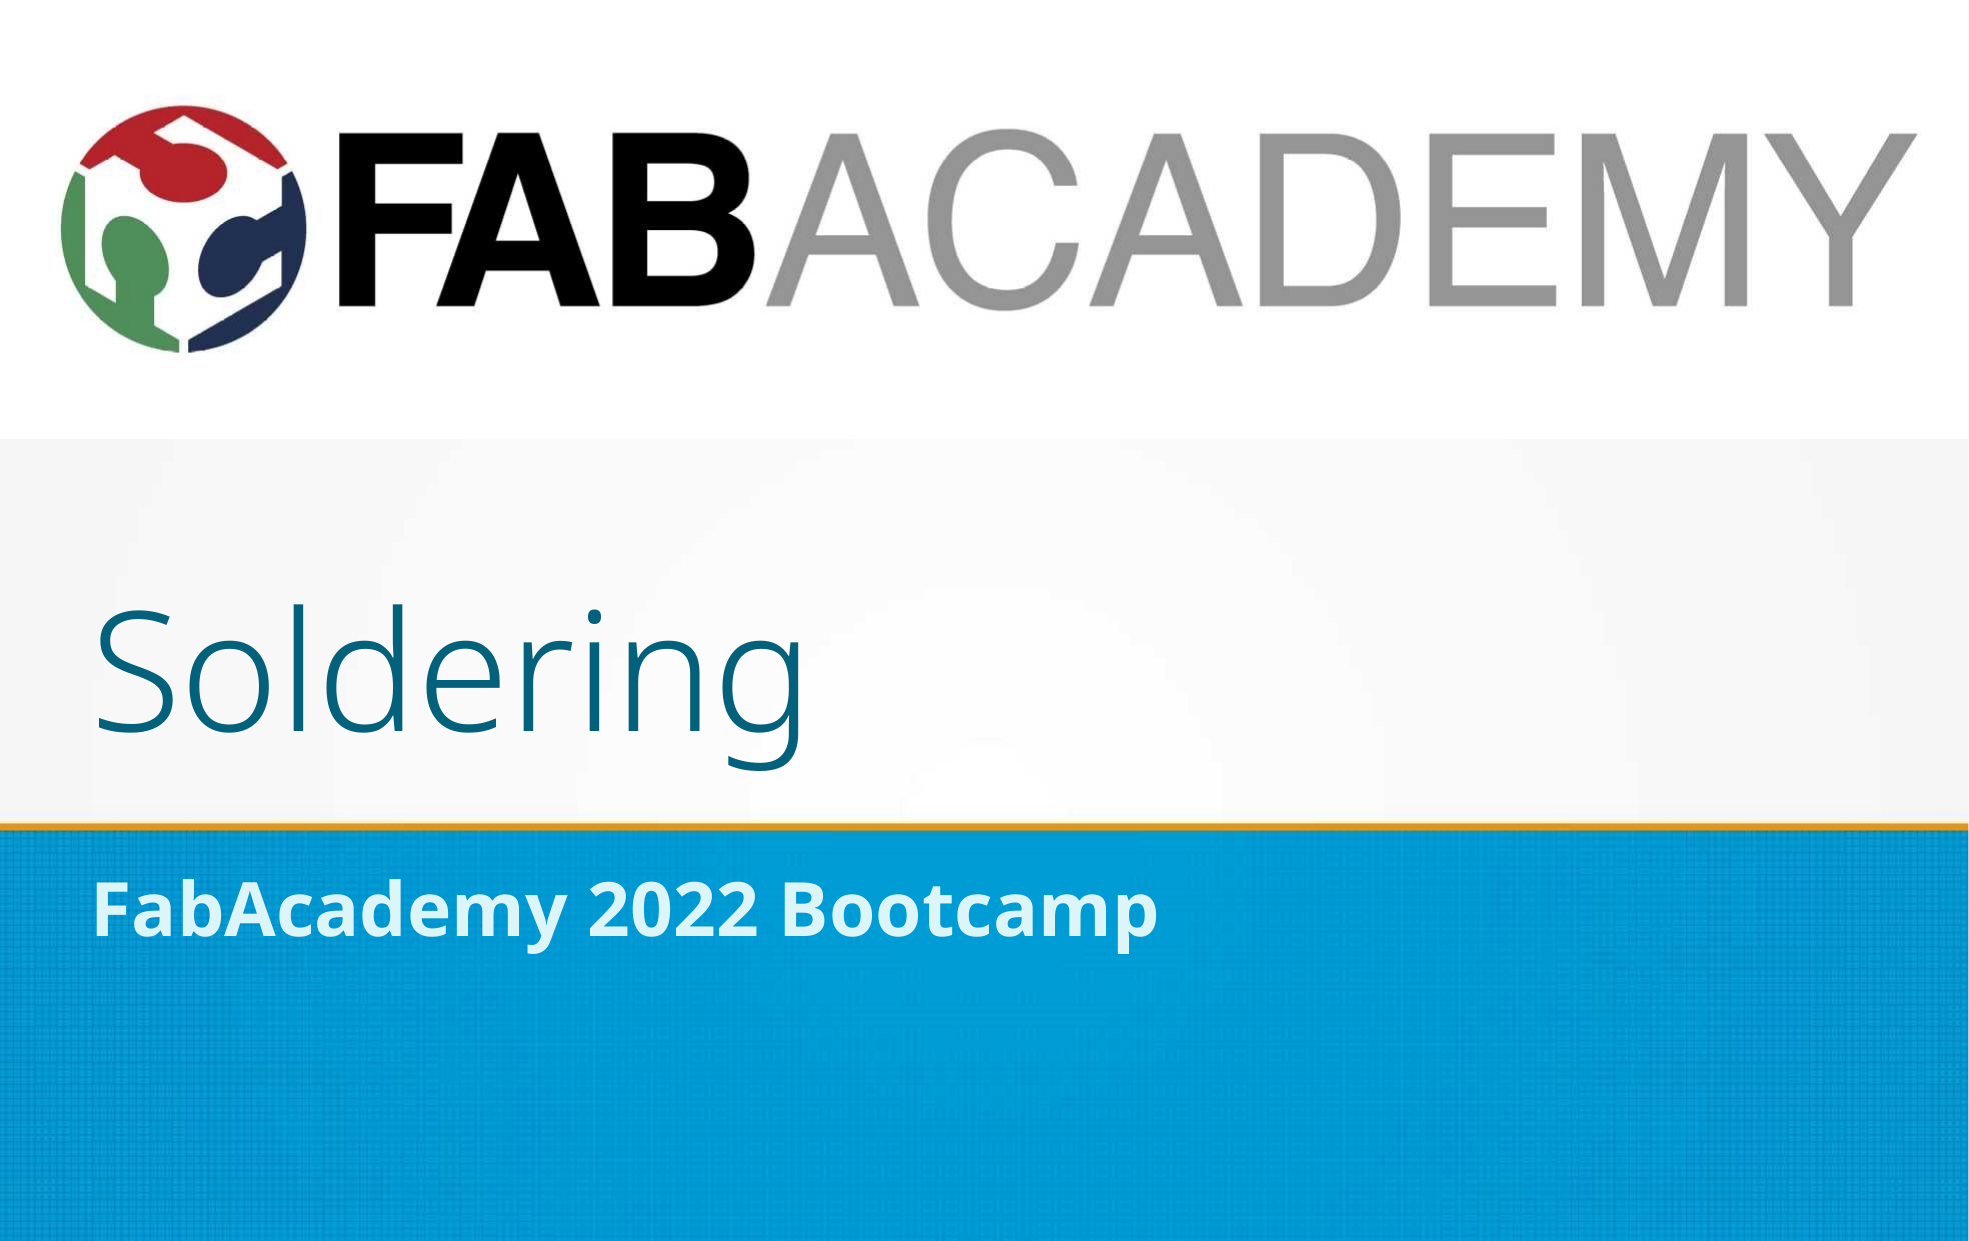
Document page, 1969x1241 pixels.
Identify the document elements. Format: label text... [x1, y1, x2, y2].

subtitle FabAcademy 2022 Bootcamp [90, 855, 1861, 1111]
title Soldering [90, 439, 1862, 781]
picture [0, 0, 1969, 833]
